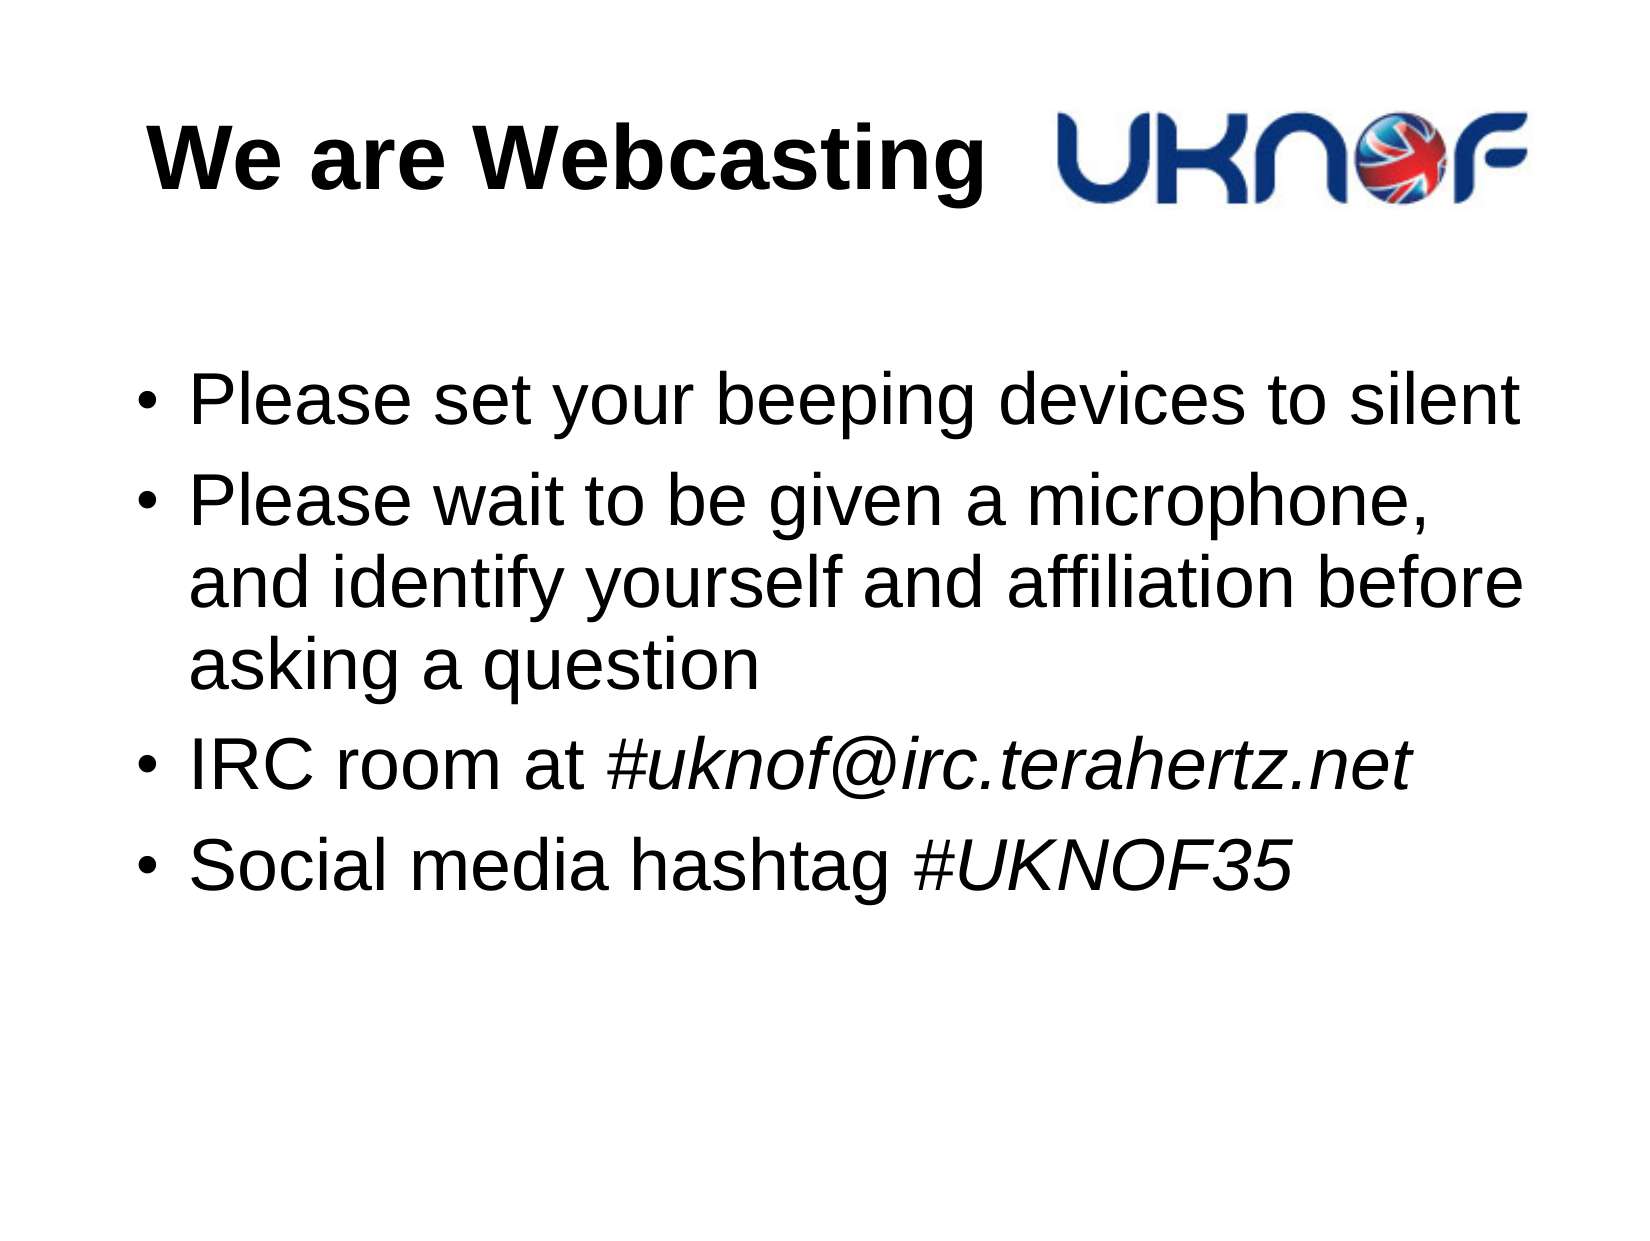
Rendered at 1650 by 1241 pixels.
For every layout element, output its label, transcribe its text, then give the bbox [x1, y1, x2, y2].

list Please set your beeping devices to silent Please wait to be given a microphone, and identify yourself and affiliation before asking a question IRC room at #uknof@irc.terahertz.net Social media hashtag #UKNOF35 [75, 358, 1576, 1078]
picture [1050, 93, 1536, 225]
title We are Webcasting [123, 37, 1013, 279]
